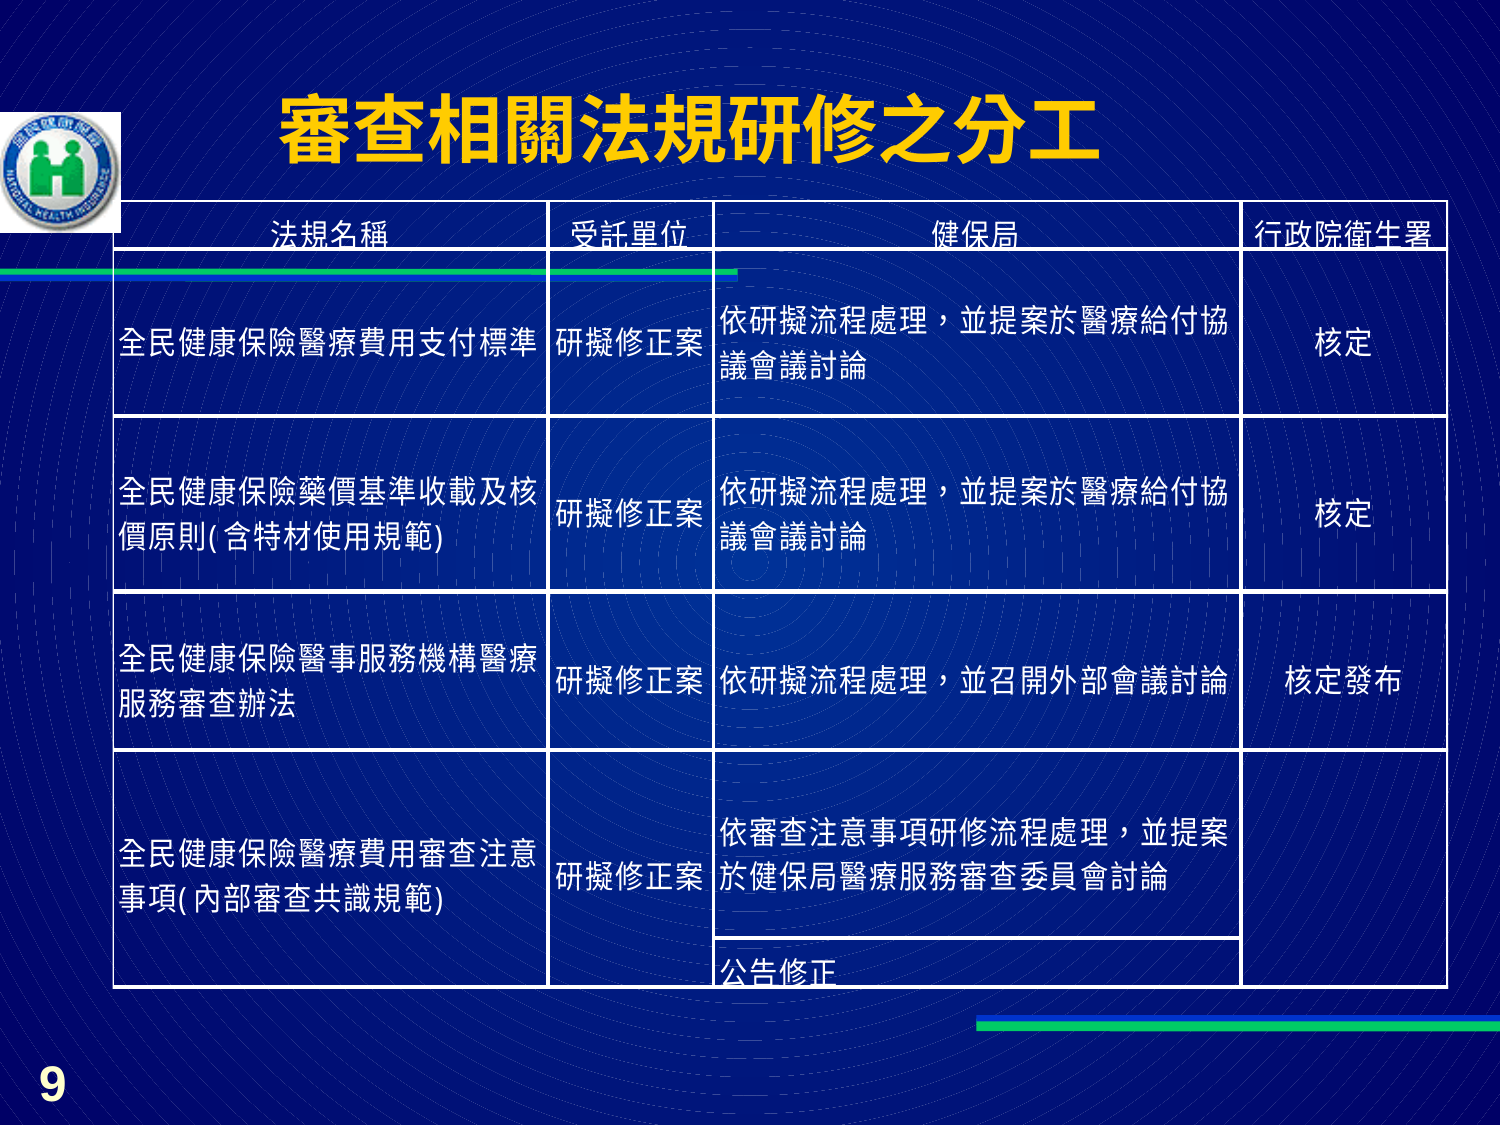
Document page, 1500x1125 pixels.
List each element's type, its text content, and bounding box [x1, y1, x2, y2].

title 審查相關法規研修之分工 [262, 75, 1500, 181]
chart [112, 200, 1450, 1084]
text_box [23, 1043, 337, 1119]
